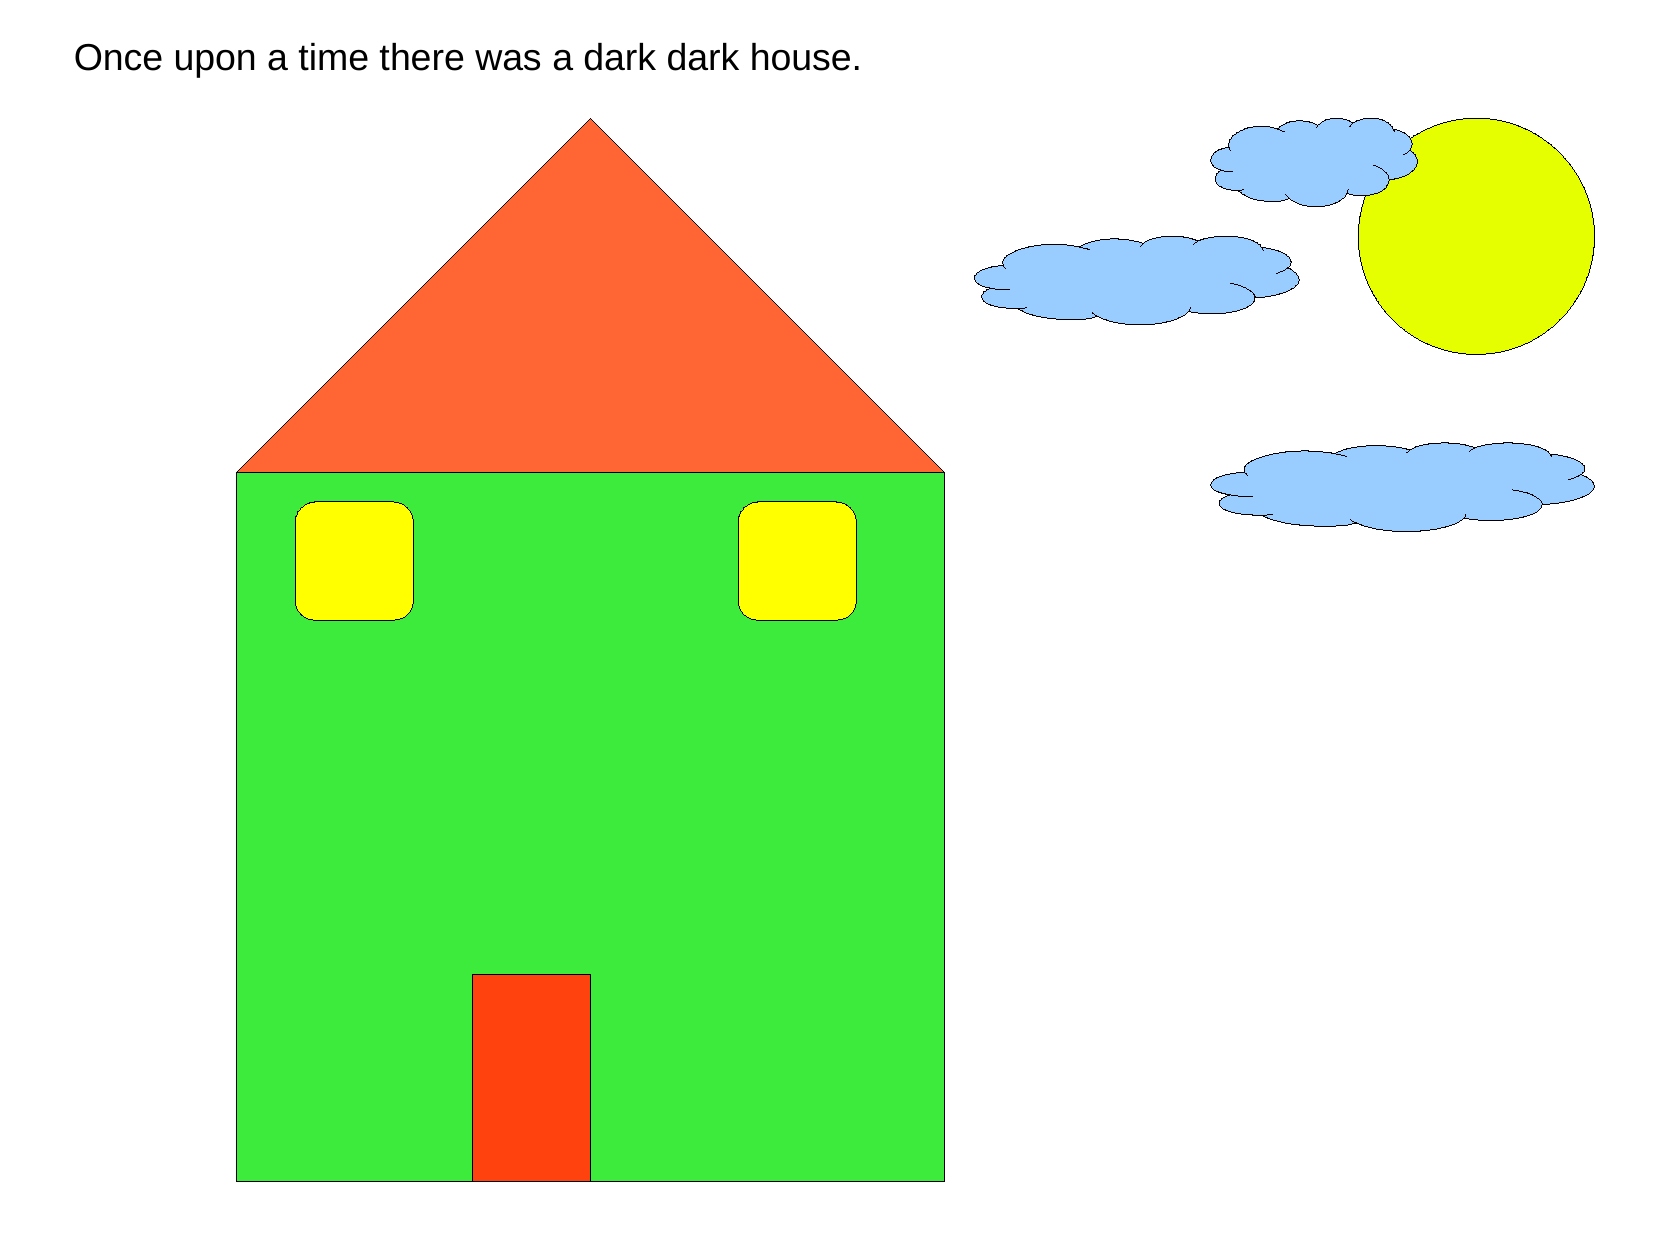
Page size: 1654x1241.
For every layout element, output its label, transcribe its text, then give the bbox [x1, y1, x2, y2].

text_box [1210, 118, 1595, 355]
text_box [974, 236, 1300, 325]
text_box Once upon a time there was a dark dark house. [59, 29, 1595, 87]
text_box [1210, 442, 1595, 532]
text_box [236, 118, 945, 1182]
